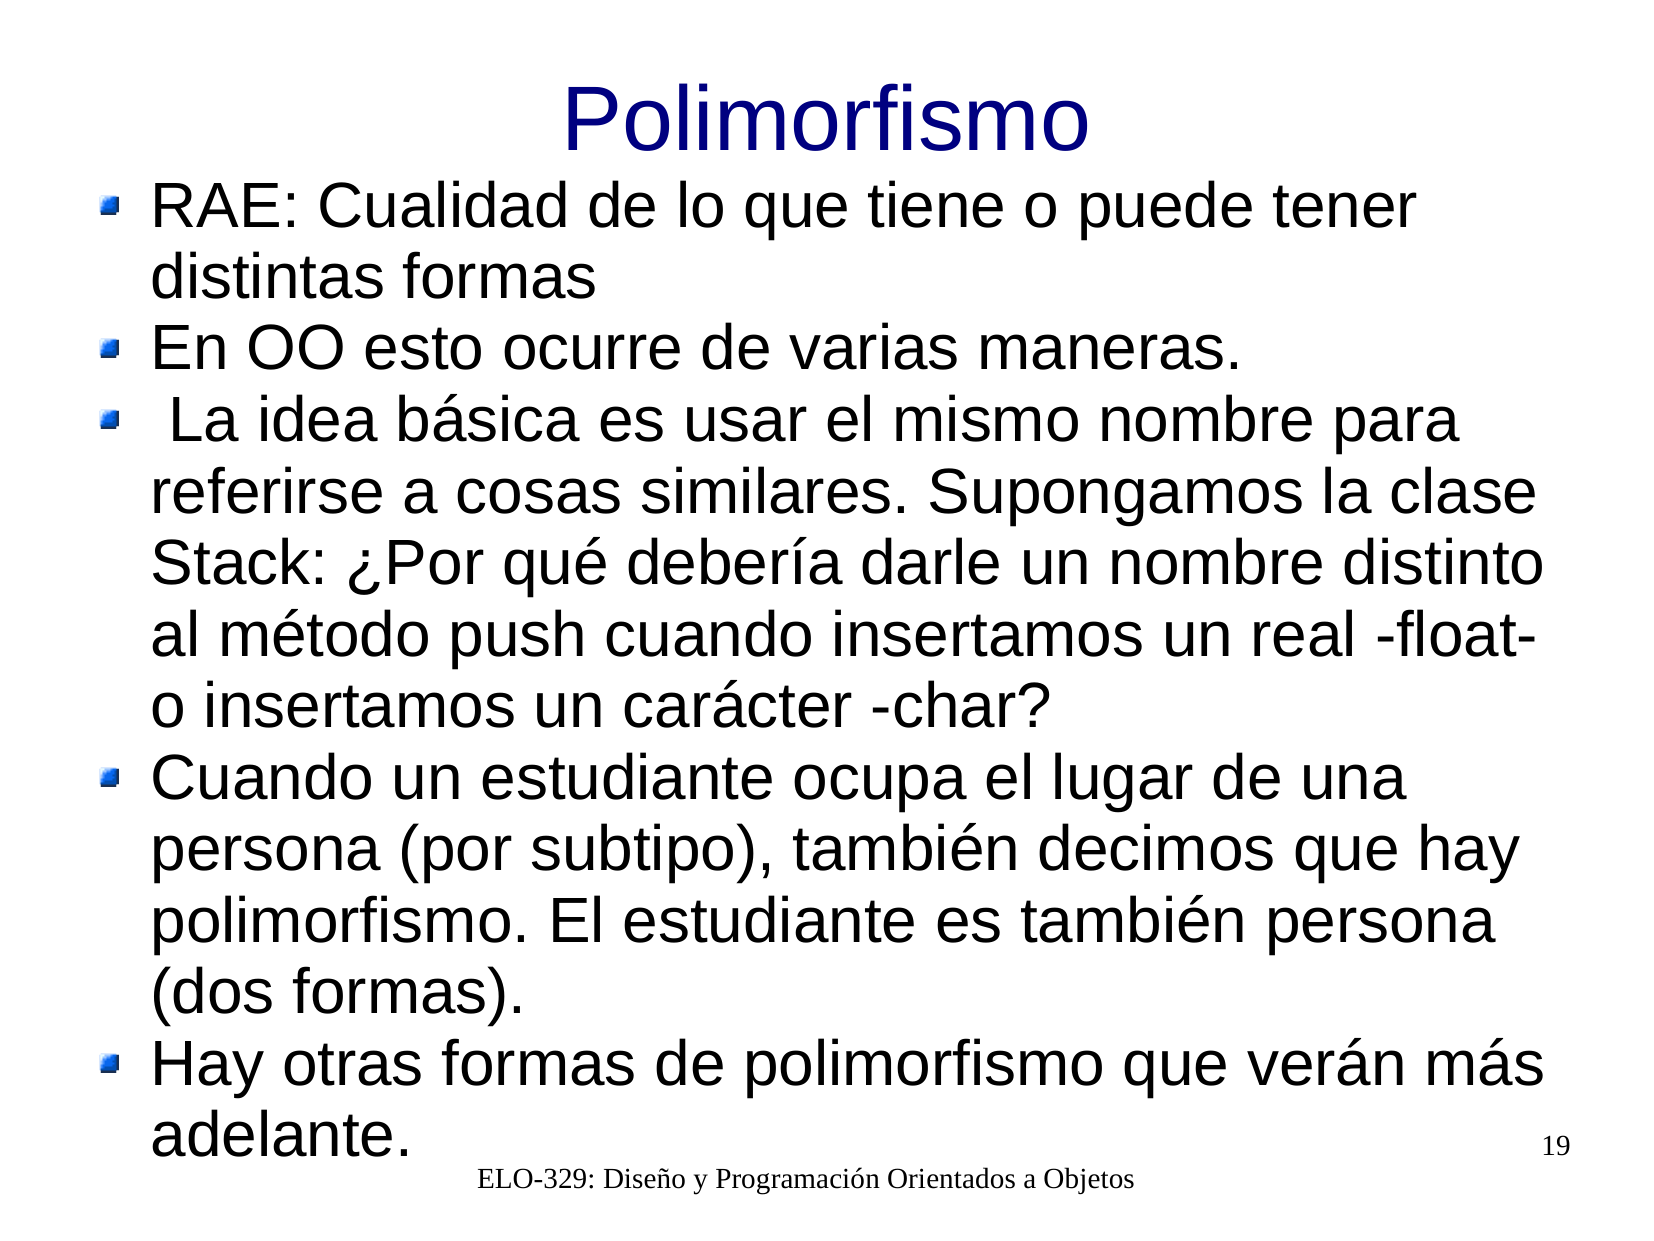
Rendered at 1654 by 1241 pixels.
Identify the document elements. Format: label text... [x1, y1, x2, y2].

list RAE: Cualidad de lo que tiene o puede tener distintas formas En OO esto ocurre de varias maneras. La idea básica es usar el mismo nombre para referirse a cosas similares. Supongamos la clase Stack: ¿Por qué debería darle un nombre distinto al método push cuando insertamos un real -float- o insertamos un carácter -char? Cuando un estudiante ocupa el lugar de una persona (por subtipo), también decimos que hay polimorfismo. El estudiante es también persona (dos formas). Hay otras formas de polimorfismo que verán más adelante. [82, 169, 1571, 1171]
title Polimorfismo [82, 49, 1571, 169]
